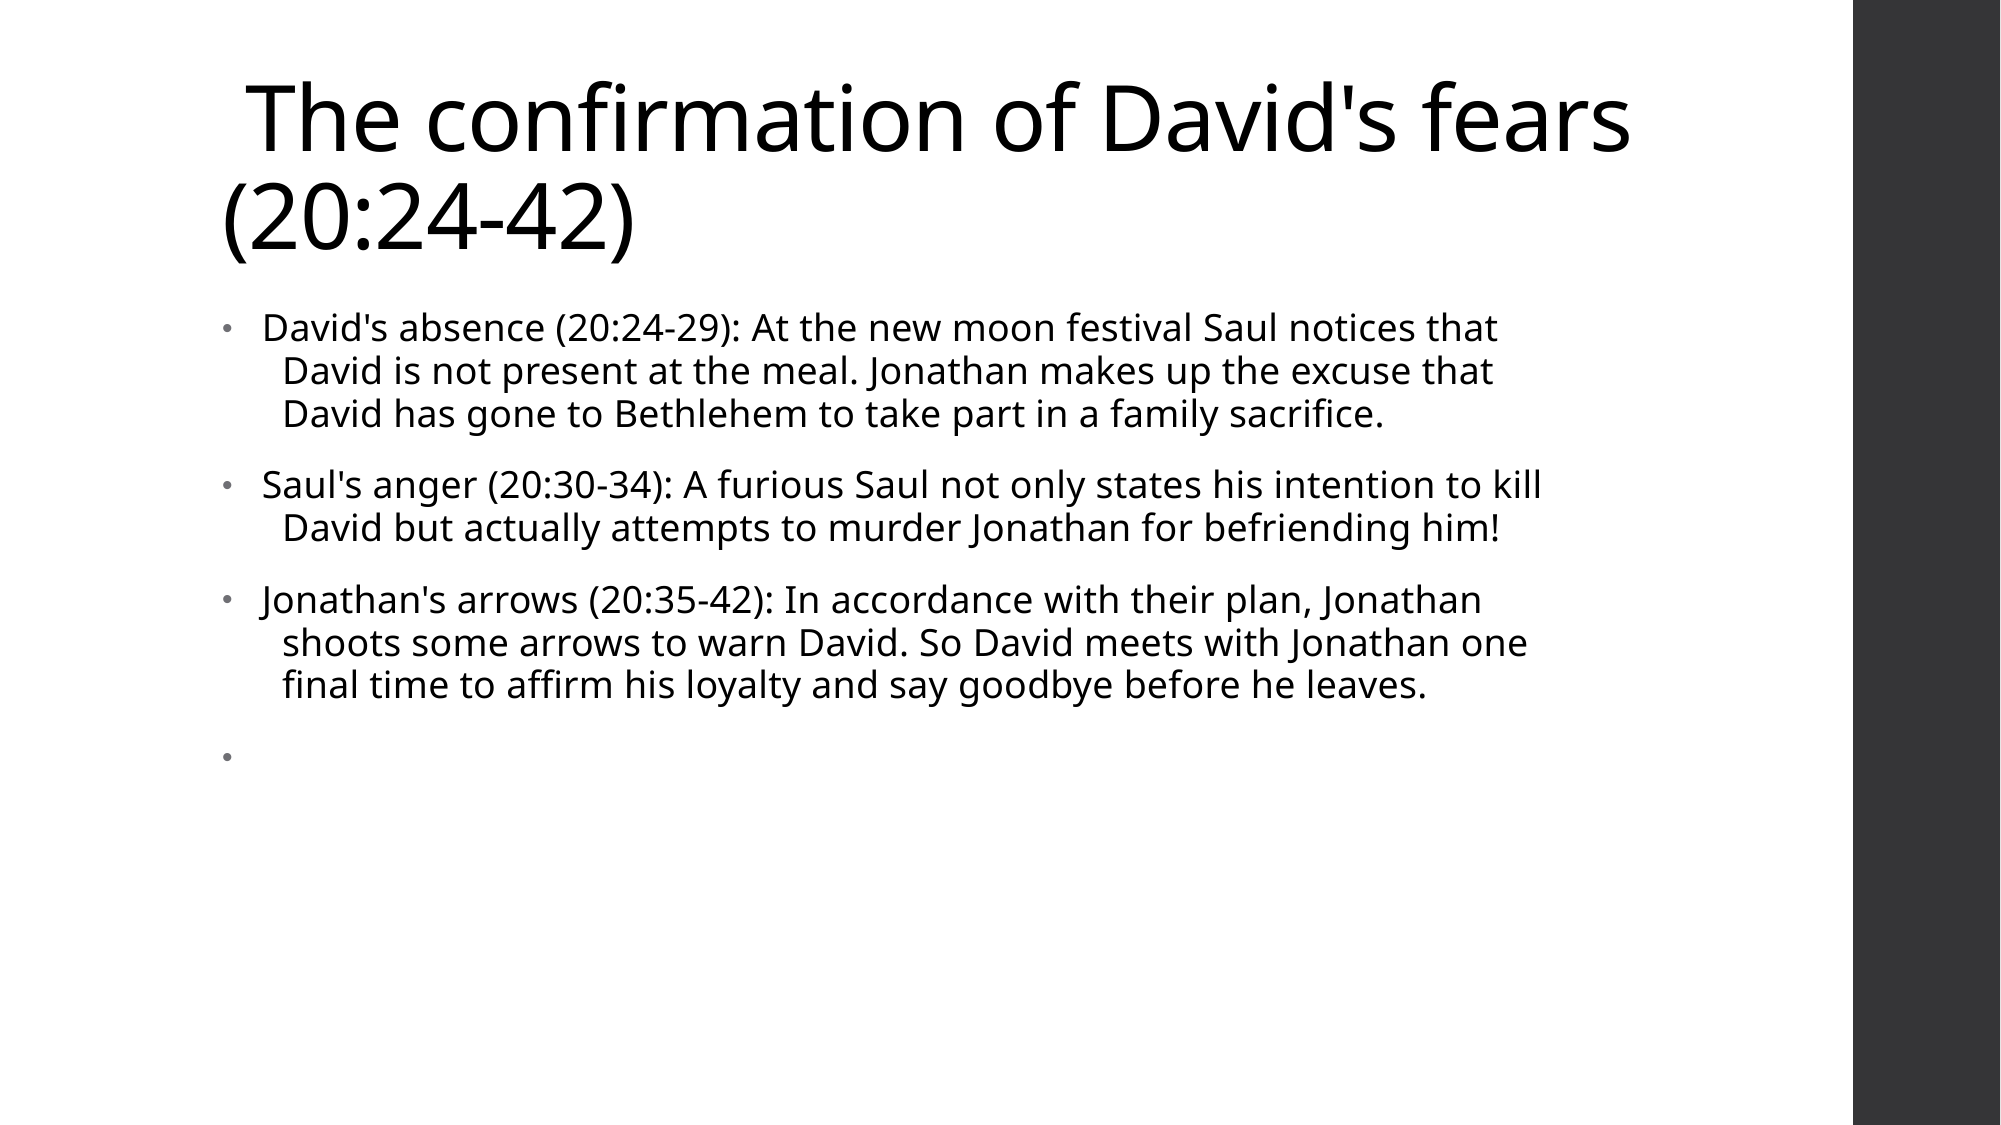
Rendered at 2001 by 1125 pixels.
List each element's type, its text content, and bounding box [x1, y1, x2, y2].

list David's absence (20:24-29): At the new moon festival Saul notices that David is not present at the meal. Jonathan makes up the excuse that David has gone to Bethlehem to take part in a family sacrifice. Saul's anger (20:30-34): A furious Saul not only states his intention to kill David but actually attempts to murder Jonathan for befriending him! Jonathan's arrows (20:35-42): In accordance with their plan, Jonathan shoots some arrows to warn David. So David meets with Jonathan one final time to affirm his loyalty and say goodbye before he leaves. [206, 299, 1617, 1014]
title The confirmation of David's fears (20:24-42) [206, 60, 1797, 278]
